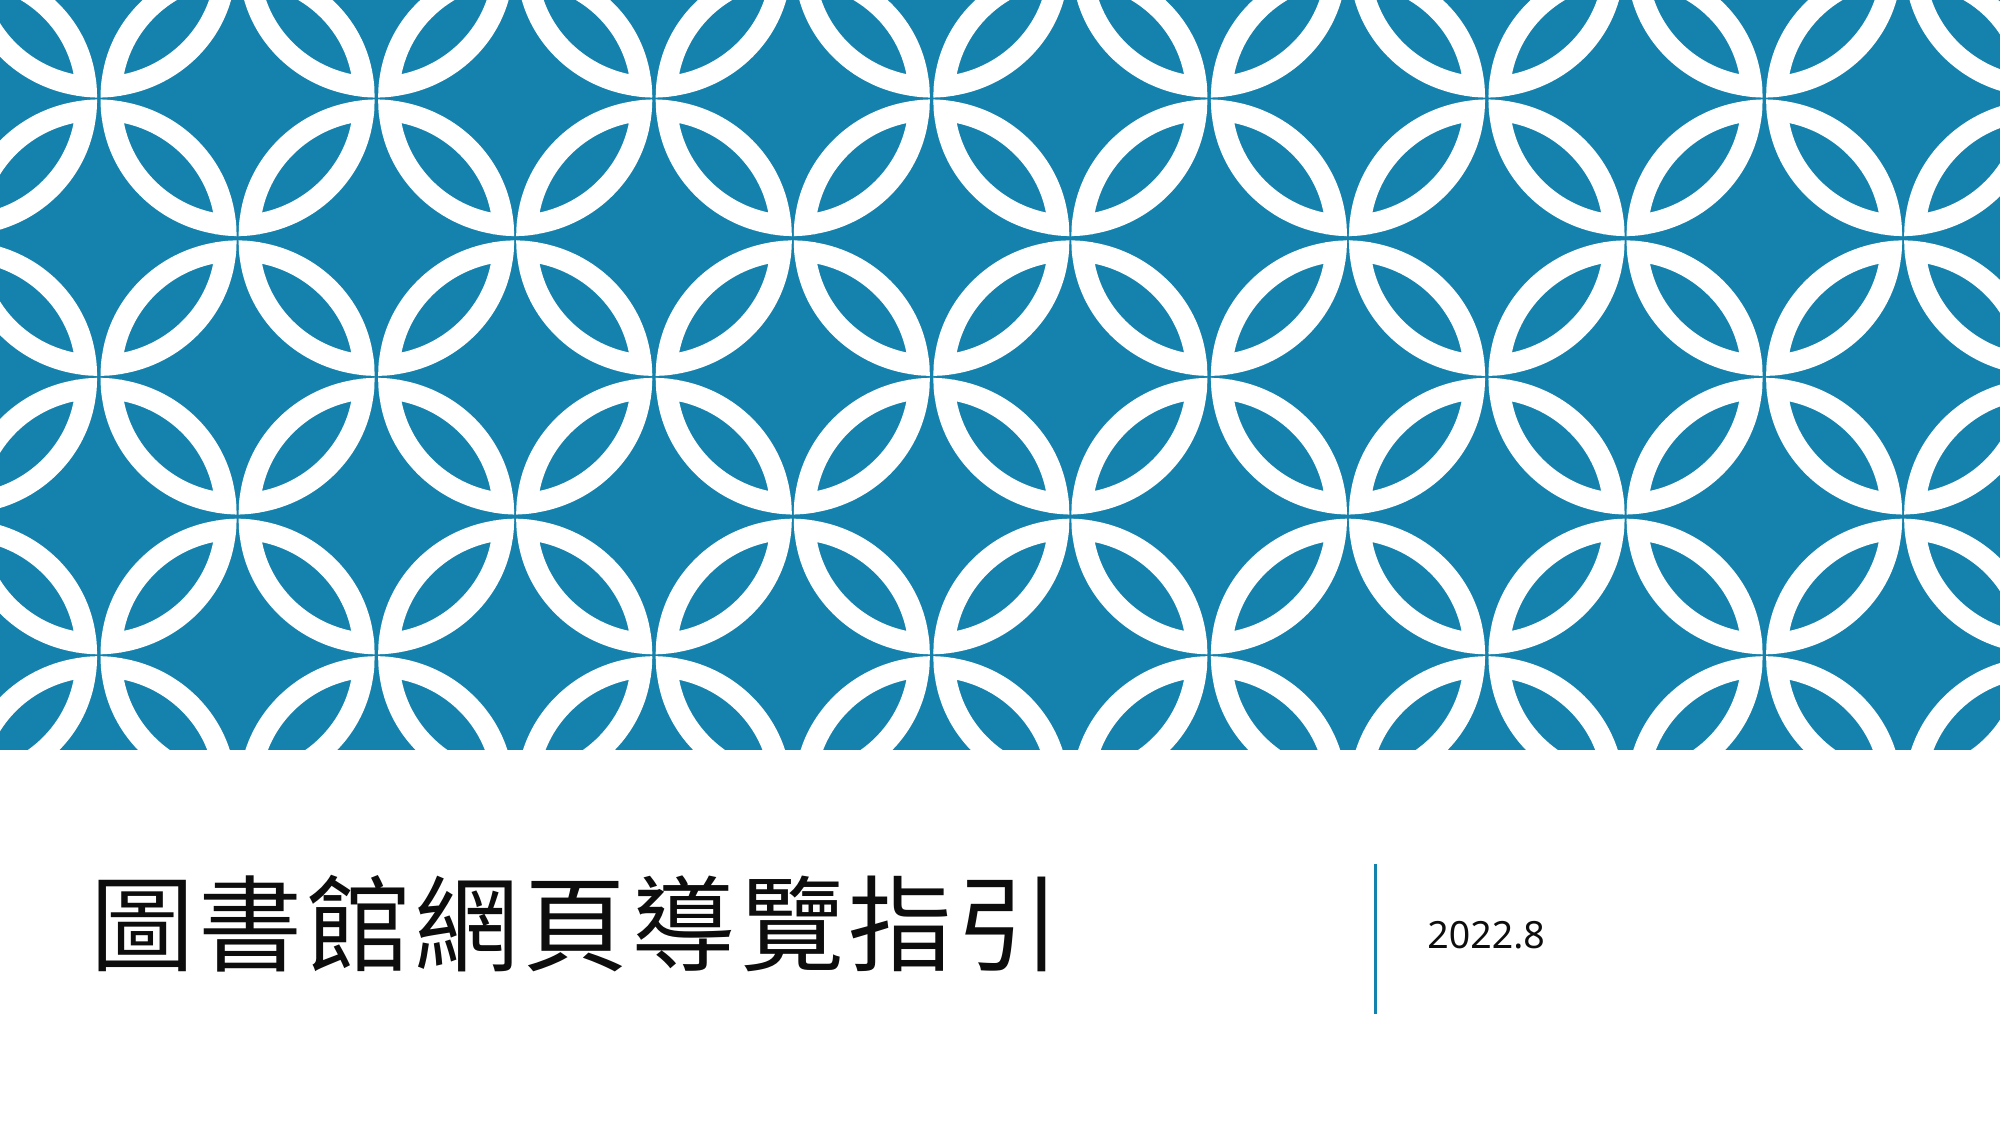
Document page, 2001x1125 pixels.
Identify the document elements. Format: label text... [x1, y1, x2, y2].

subtitle 2022.8 [1412, 813, 1938, 1054]
title 圖書館網頁導覽指引 [75, 813, 1351, 1054]
